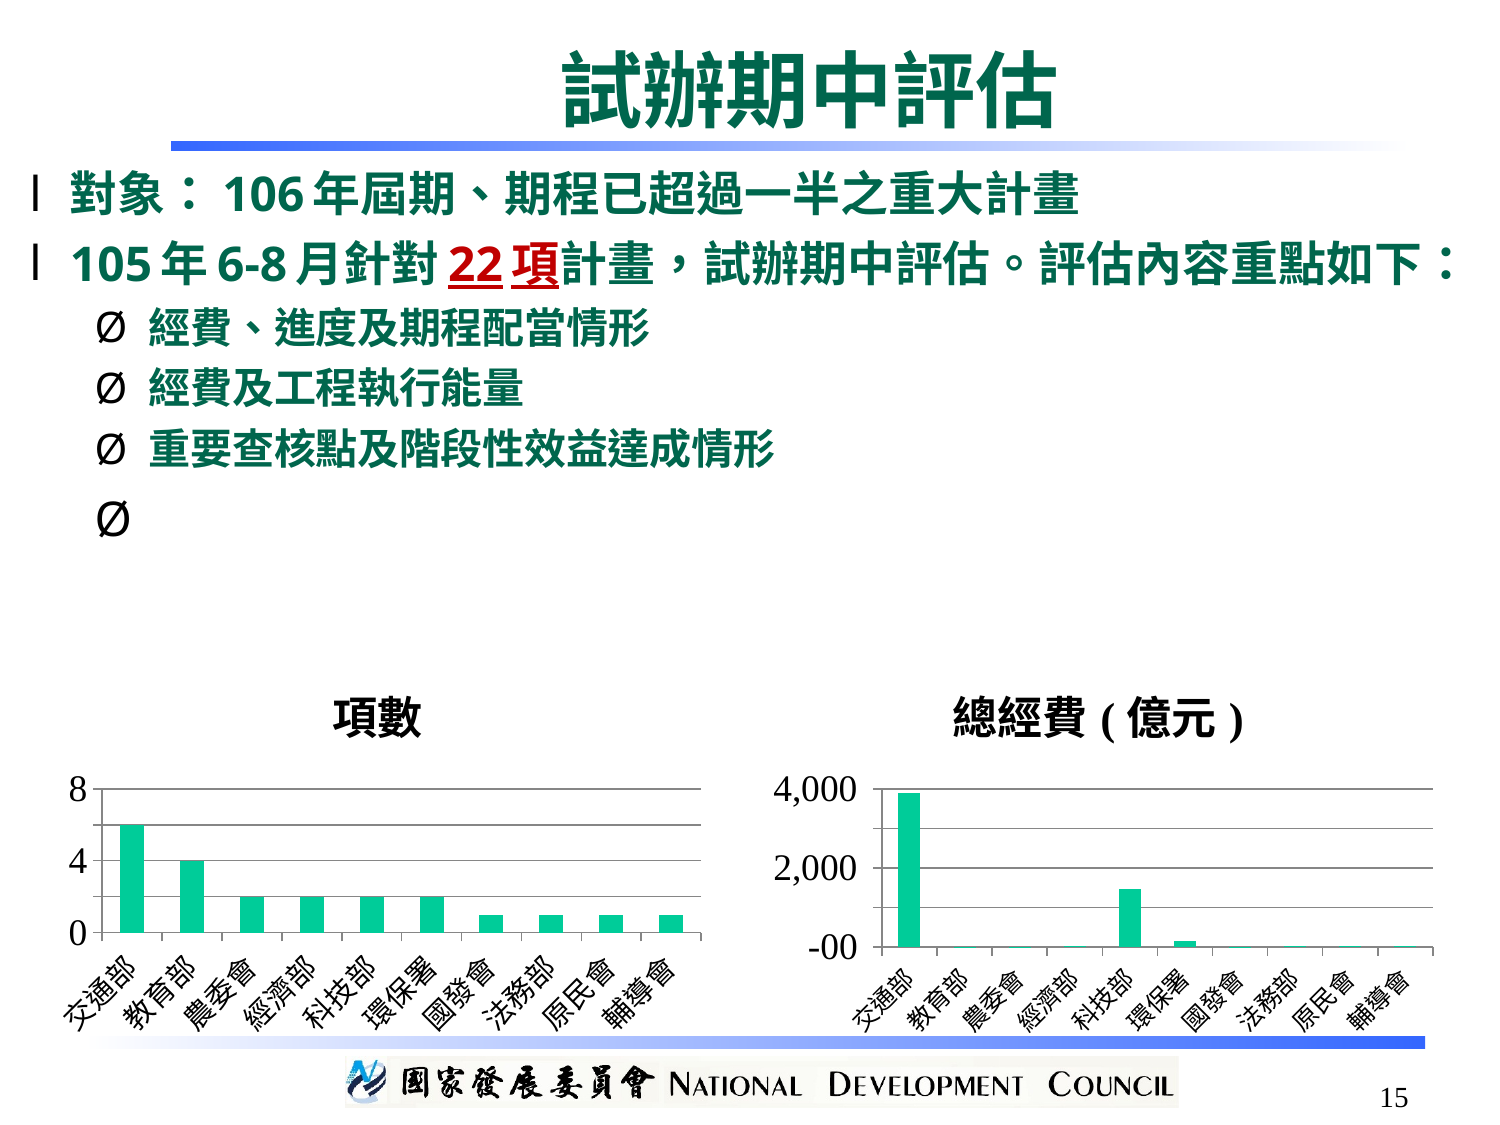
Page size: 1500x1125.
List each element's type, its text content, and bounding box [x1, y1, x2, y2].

text_box 15 [1364, 1070, 1490, 1106]
chart [750, 656, 1447, 1047]
title 試辦期中評估 [171, 31, 1447, 141]
chart [41, 656, 715, 1047]
list 對象：106年屆期、期程已超過一半之重大計畫 105年6-8月針對22項計畫，試辦期中評估。評估內容重點如下： 經費、進度及期程配當情形 經費及工程執行能量 重要查核點及階段性效益達成情形 [29, 163, 1490, 495]
